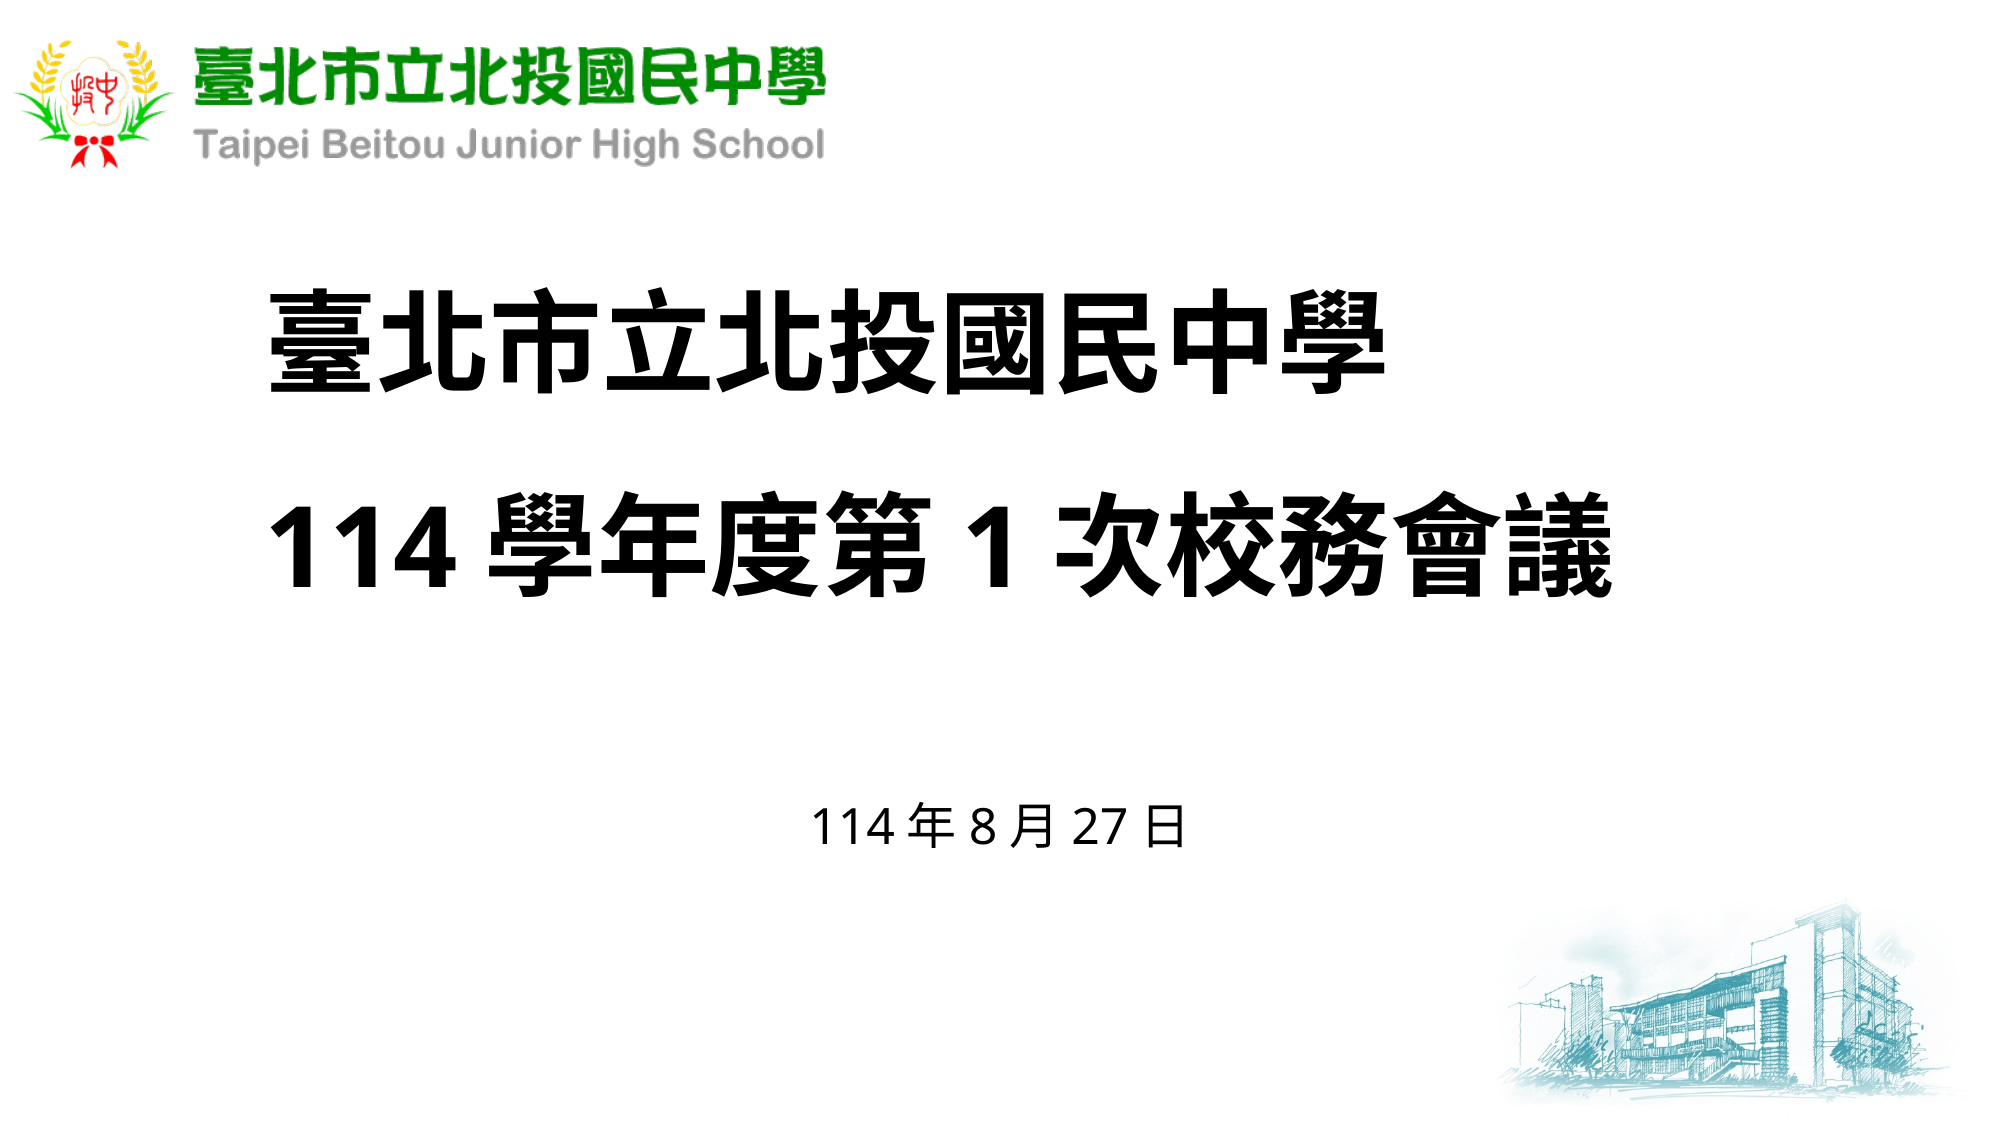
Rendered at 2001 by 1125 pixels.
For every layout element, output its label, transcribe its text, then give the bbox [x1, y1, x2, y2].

title 臺北市立北投國民中學 114學年度第1次校務會議 [249, 184, 1750, 618]
subtitle 114年8月27日 [249, 712, 1750, 985]
